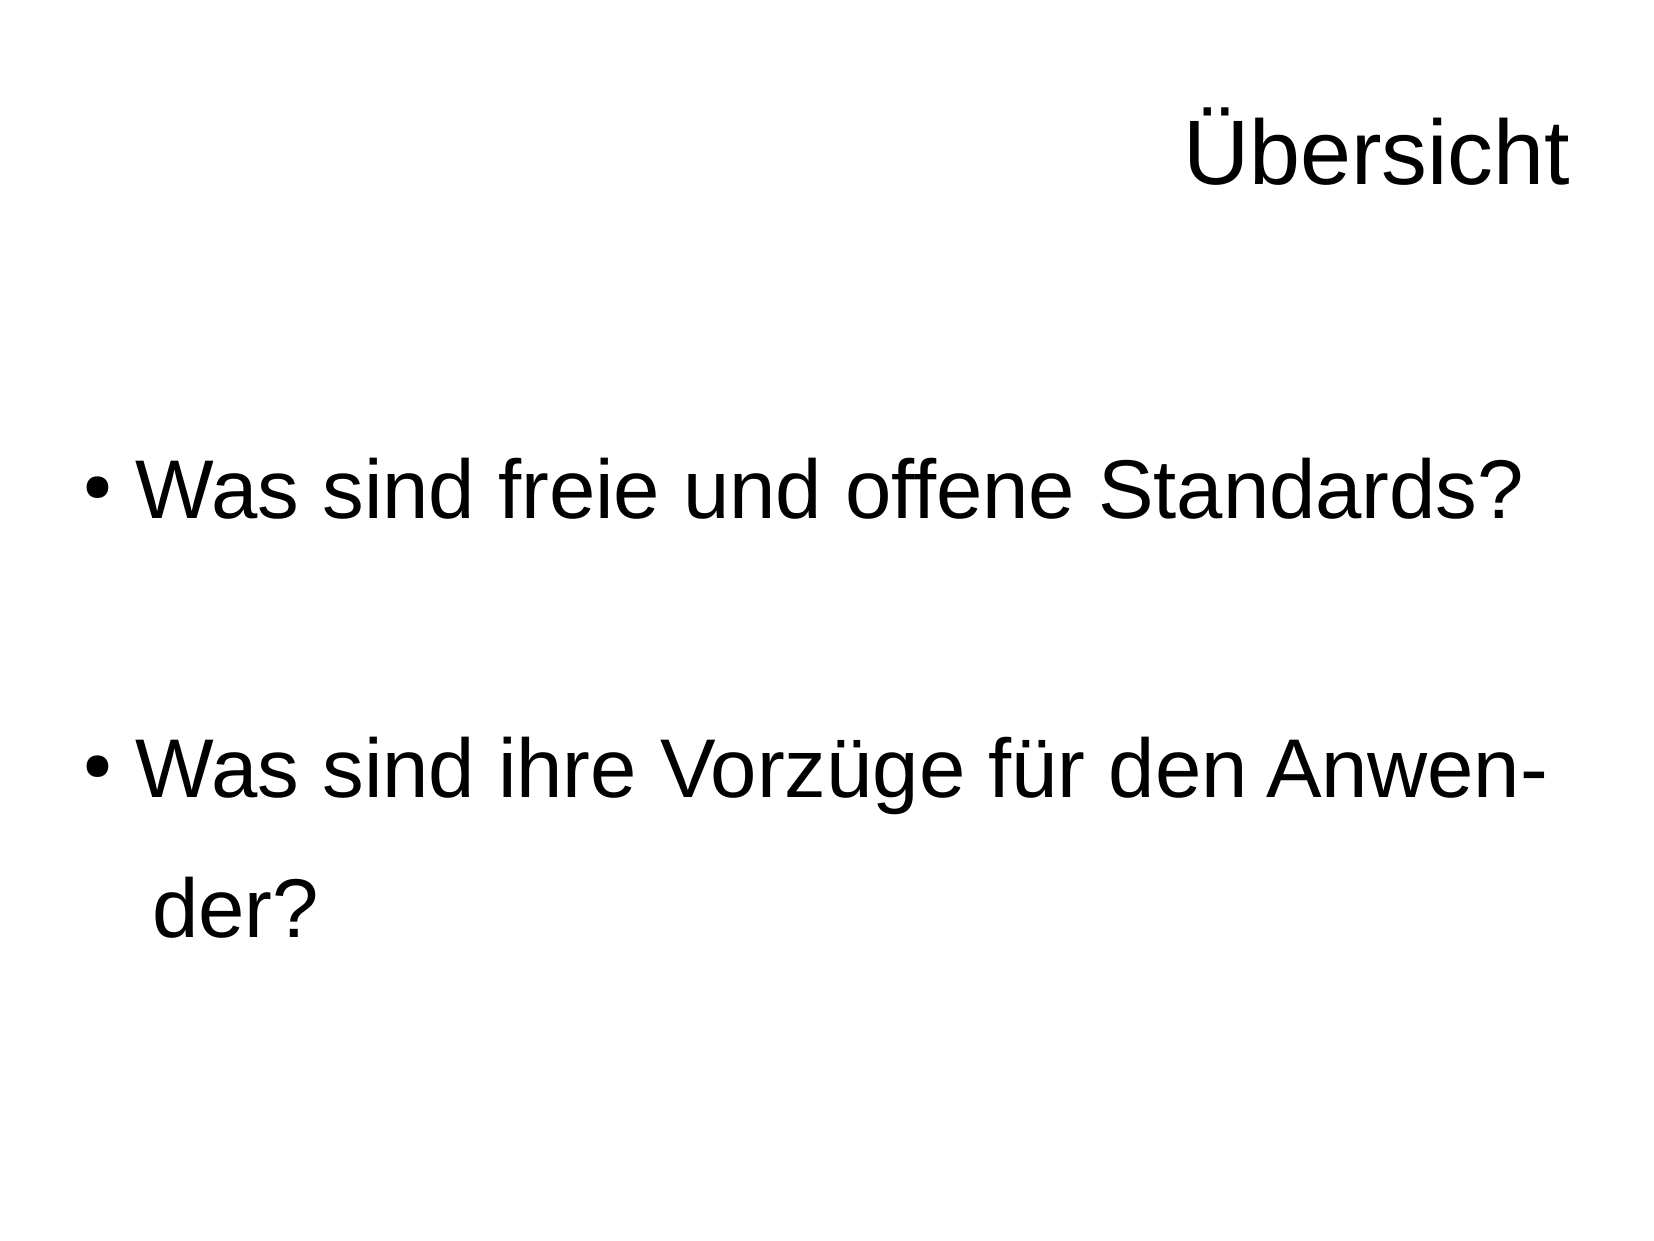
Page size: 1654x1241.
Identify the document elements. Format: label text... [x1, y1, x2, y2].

subtitle Was sind freie und offene Standards? Was sind ihre Vorzüge für den Anwen- der? [82, 297, 1571, 1102]
title Übersicht [82, 56, 1571, 250]
